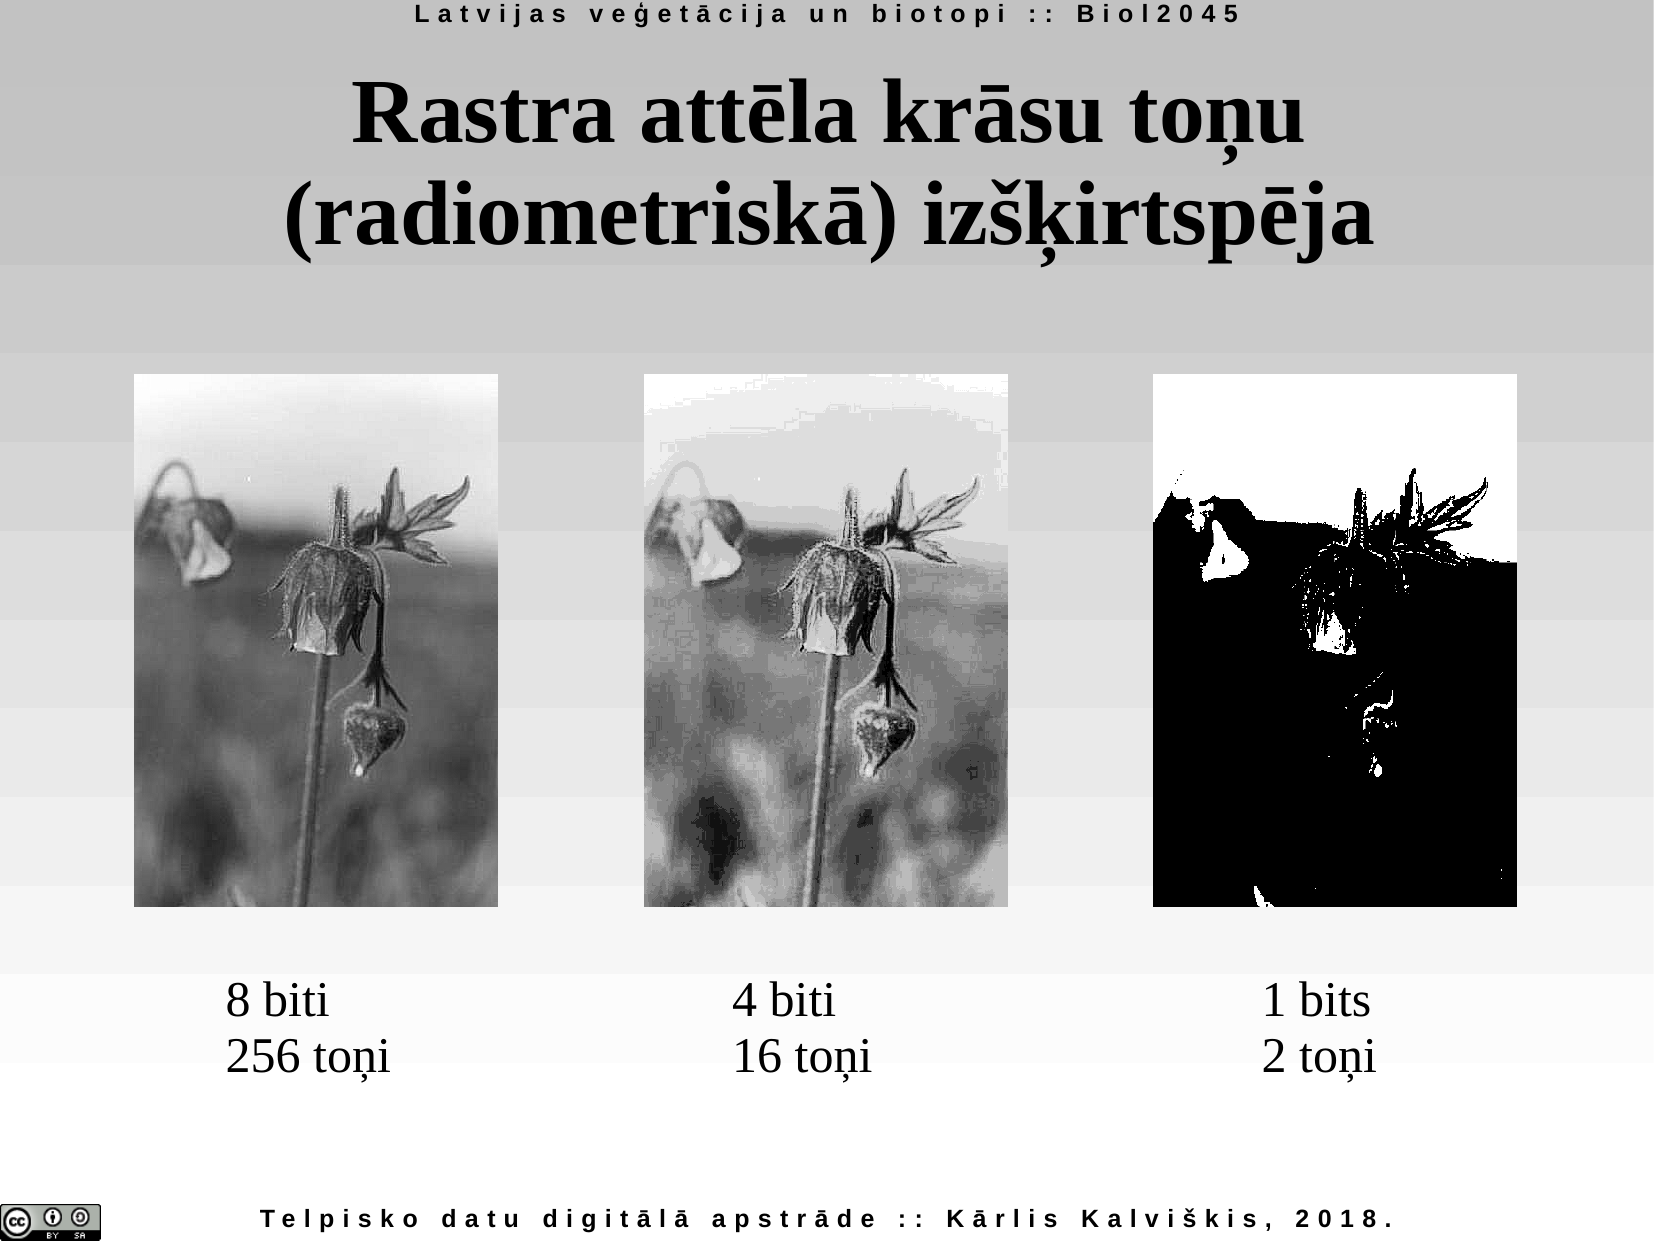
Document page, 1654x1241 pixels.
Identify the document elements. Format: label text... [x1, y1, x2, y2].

text_box 1 bits 2 toņi [1261, 972, 1378, 1083]
title Rastra attēla krāsu toņu (radiometriskā) izšķirtspēja [34, 61, 1626, 296]
text_box 4 biti 16 toņi [732, 972, 873, 1083]
picture [0, 0, 1654, 1241]
text_box 8 biti 256 toņi [225, 972, 392, 1083]
